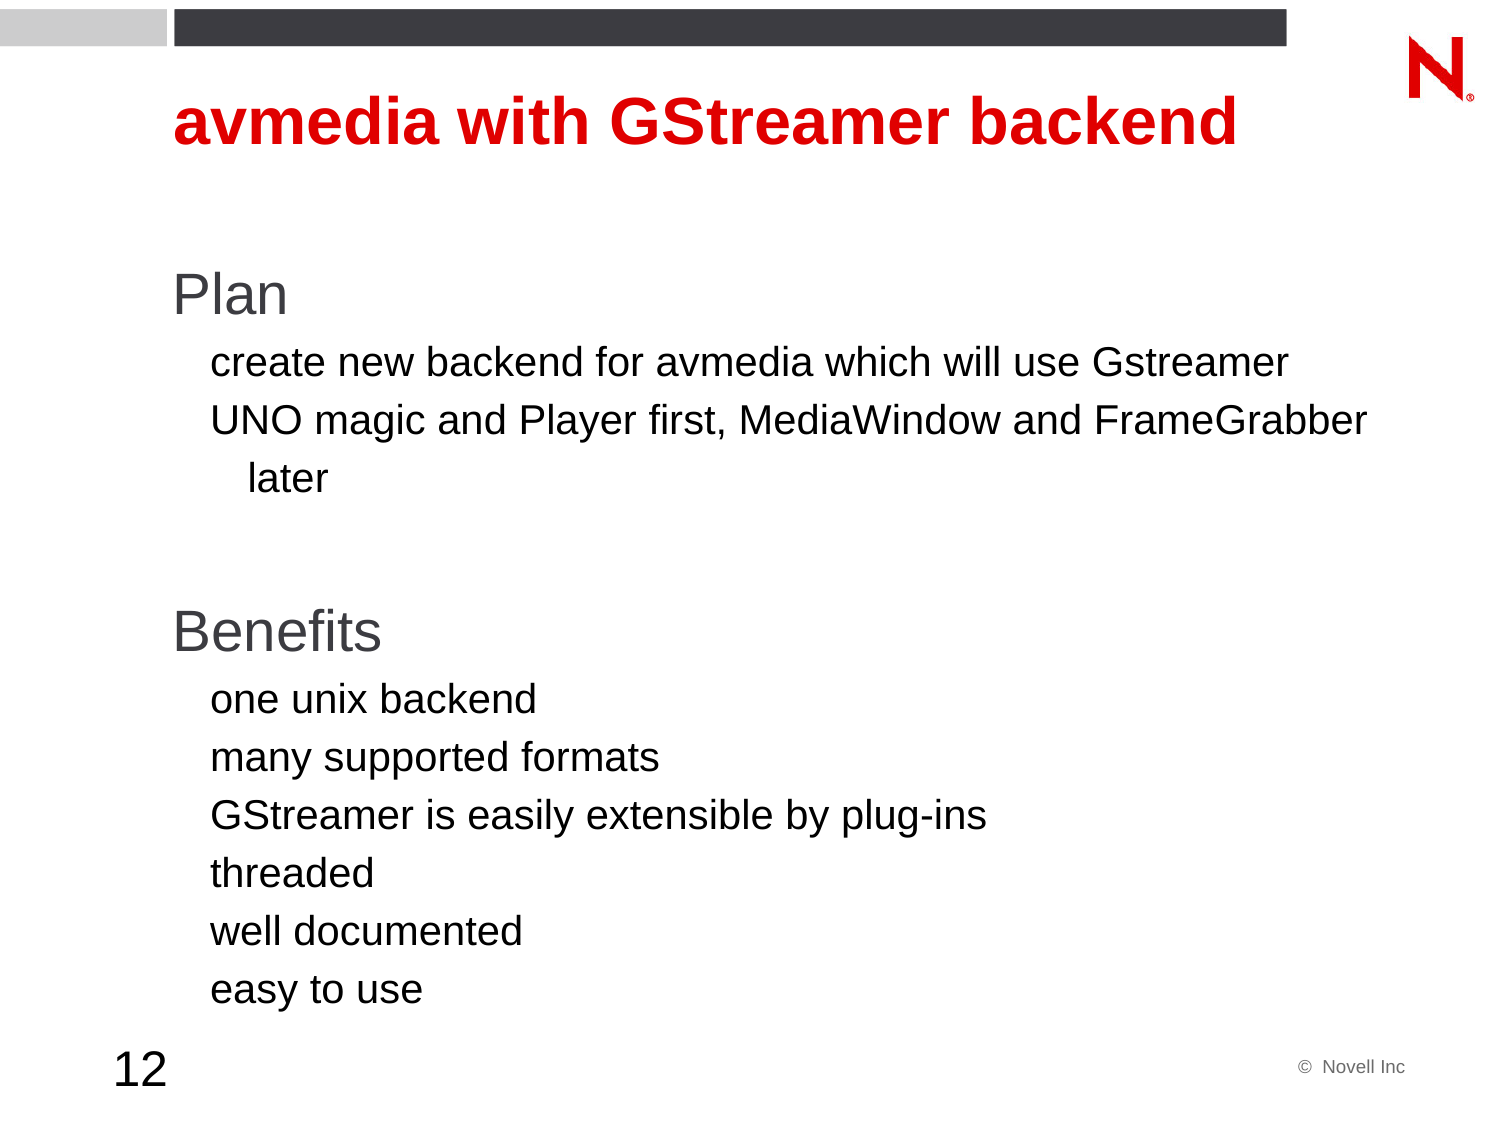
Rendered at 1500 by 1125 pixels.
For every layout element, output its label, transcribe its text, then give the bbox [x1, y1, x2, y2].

picture [1404, 32, 1477, 105]
list Plan create new backend for avmedia which will use Gstreamer UNO magic and Player first, MediaWindow and FrameGrabber later Benefits one unix backend many supported formats GStreamer is easily extensible by plug-ins threaded well documented easy to use [172, 246, 1413, 1065]
title avmedia with GStreamer backend [173, 41, 1395, 205]
